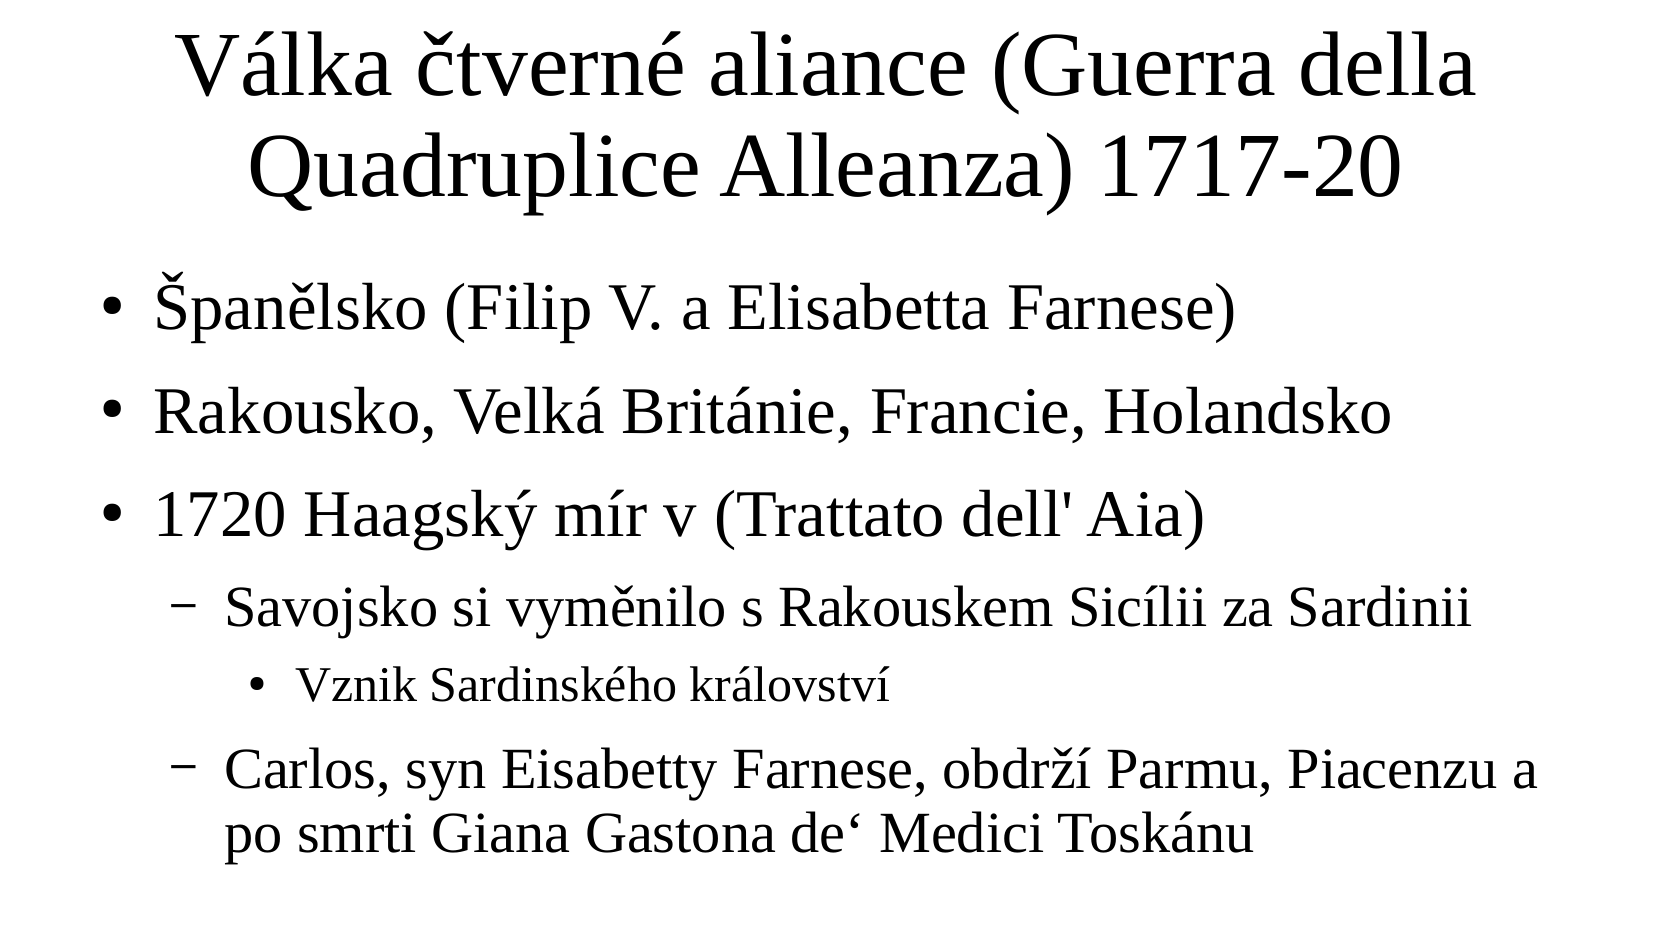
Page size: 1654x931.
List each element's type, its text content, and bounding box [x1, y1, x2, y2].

list Španělsko (Filip V. a Elisabetta Farnese) Rakousko, Velká Británie, Francie, Holandsko 1720 Haagský mír v (Trattato dell' Aia) Savojsko si vyměnilo s Rakouskem Sicílii za Sardinii Vznik Sardinského království Carlos, syn Eisabetty Farnese, obdrží Parmu, Piacenzu a po smrti Giana Gastona de‘ Medici Toskánu [82, 270, 1571, 871]
title Válka čtverné aliance (Guerra della Quadruplice Alleanza) 1717-20 [82, 13, 1571, 217]
